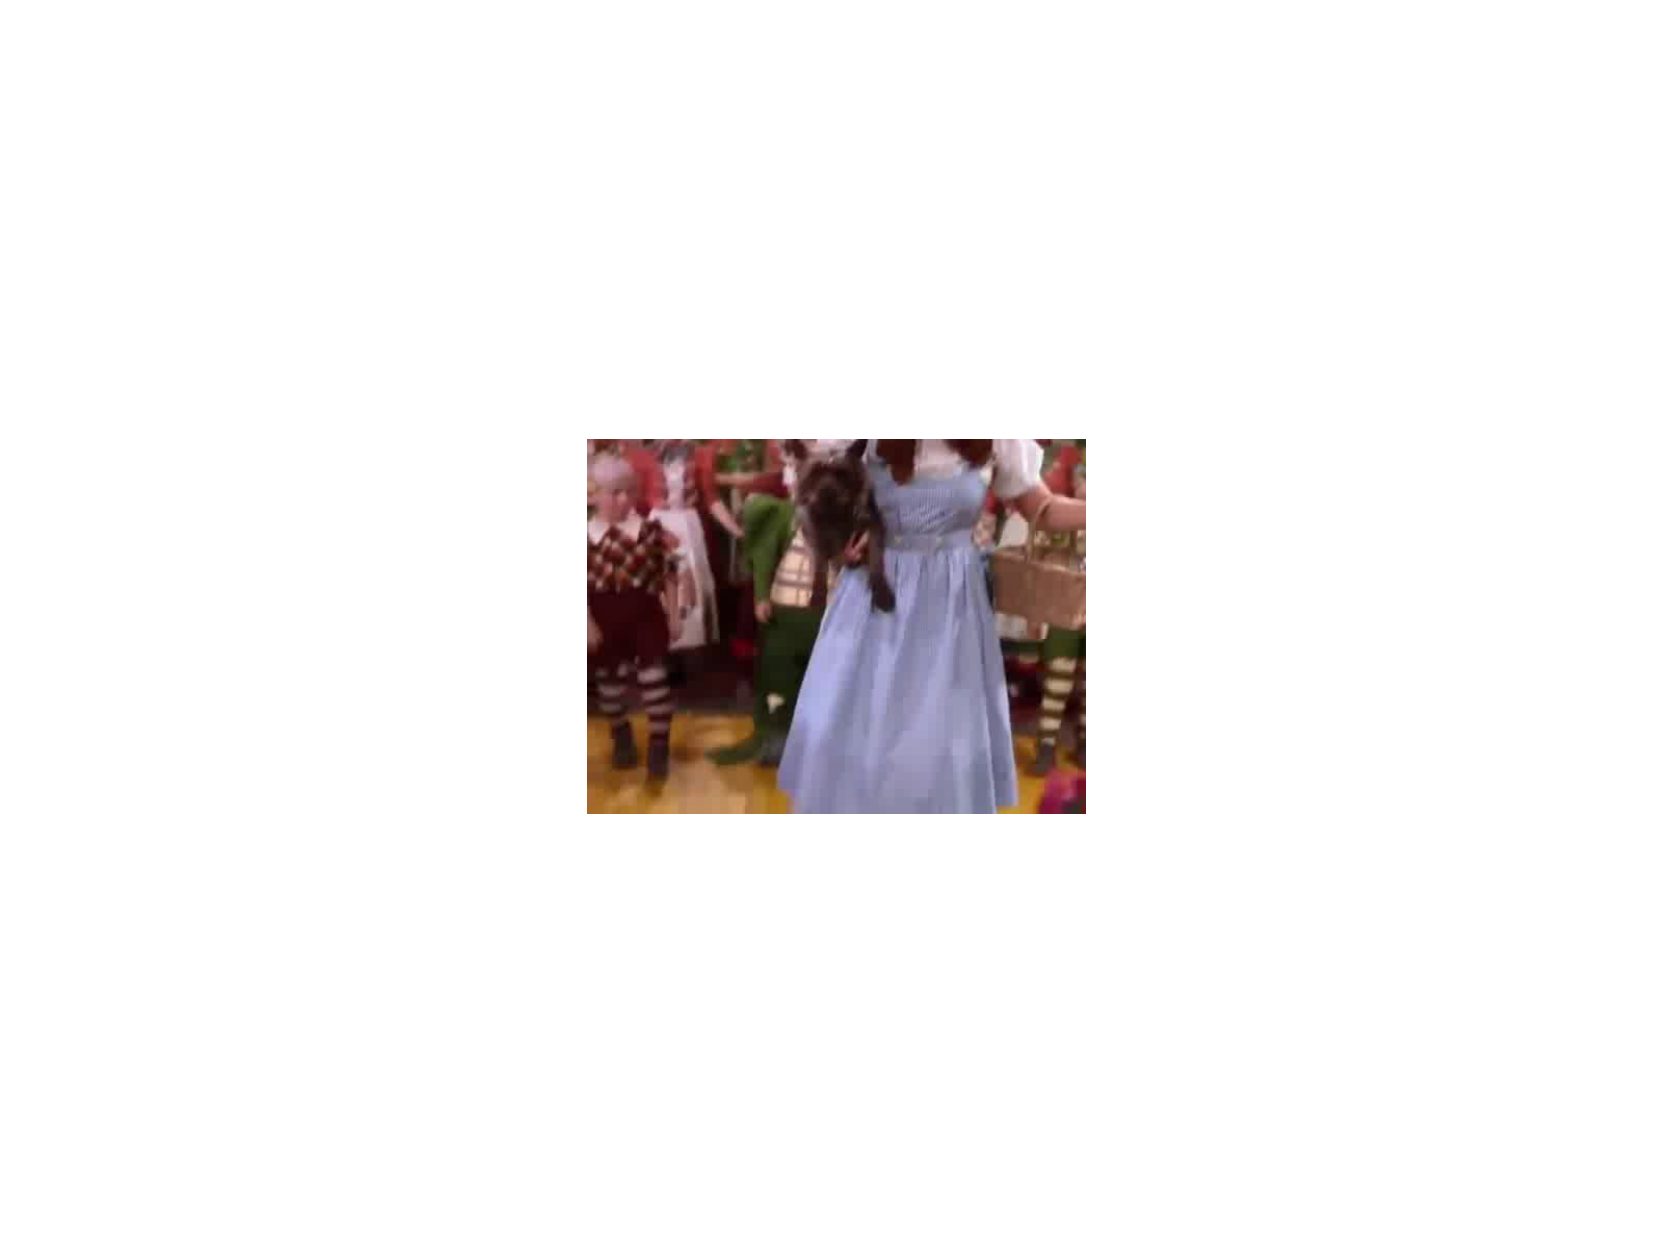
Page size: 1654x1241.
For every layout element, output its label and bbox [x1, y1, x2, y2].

text_box [586, 439, 1087, 815]
